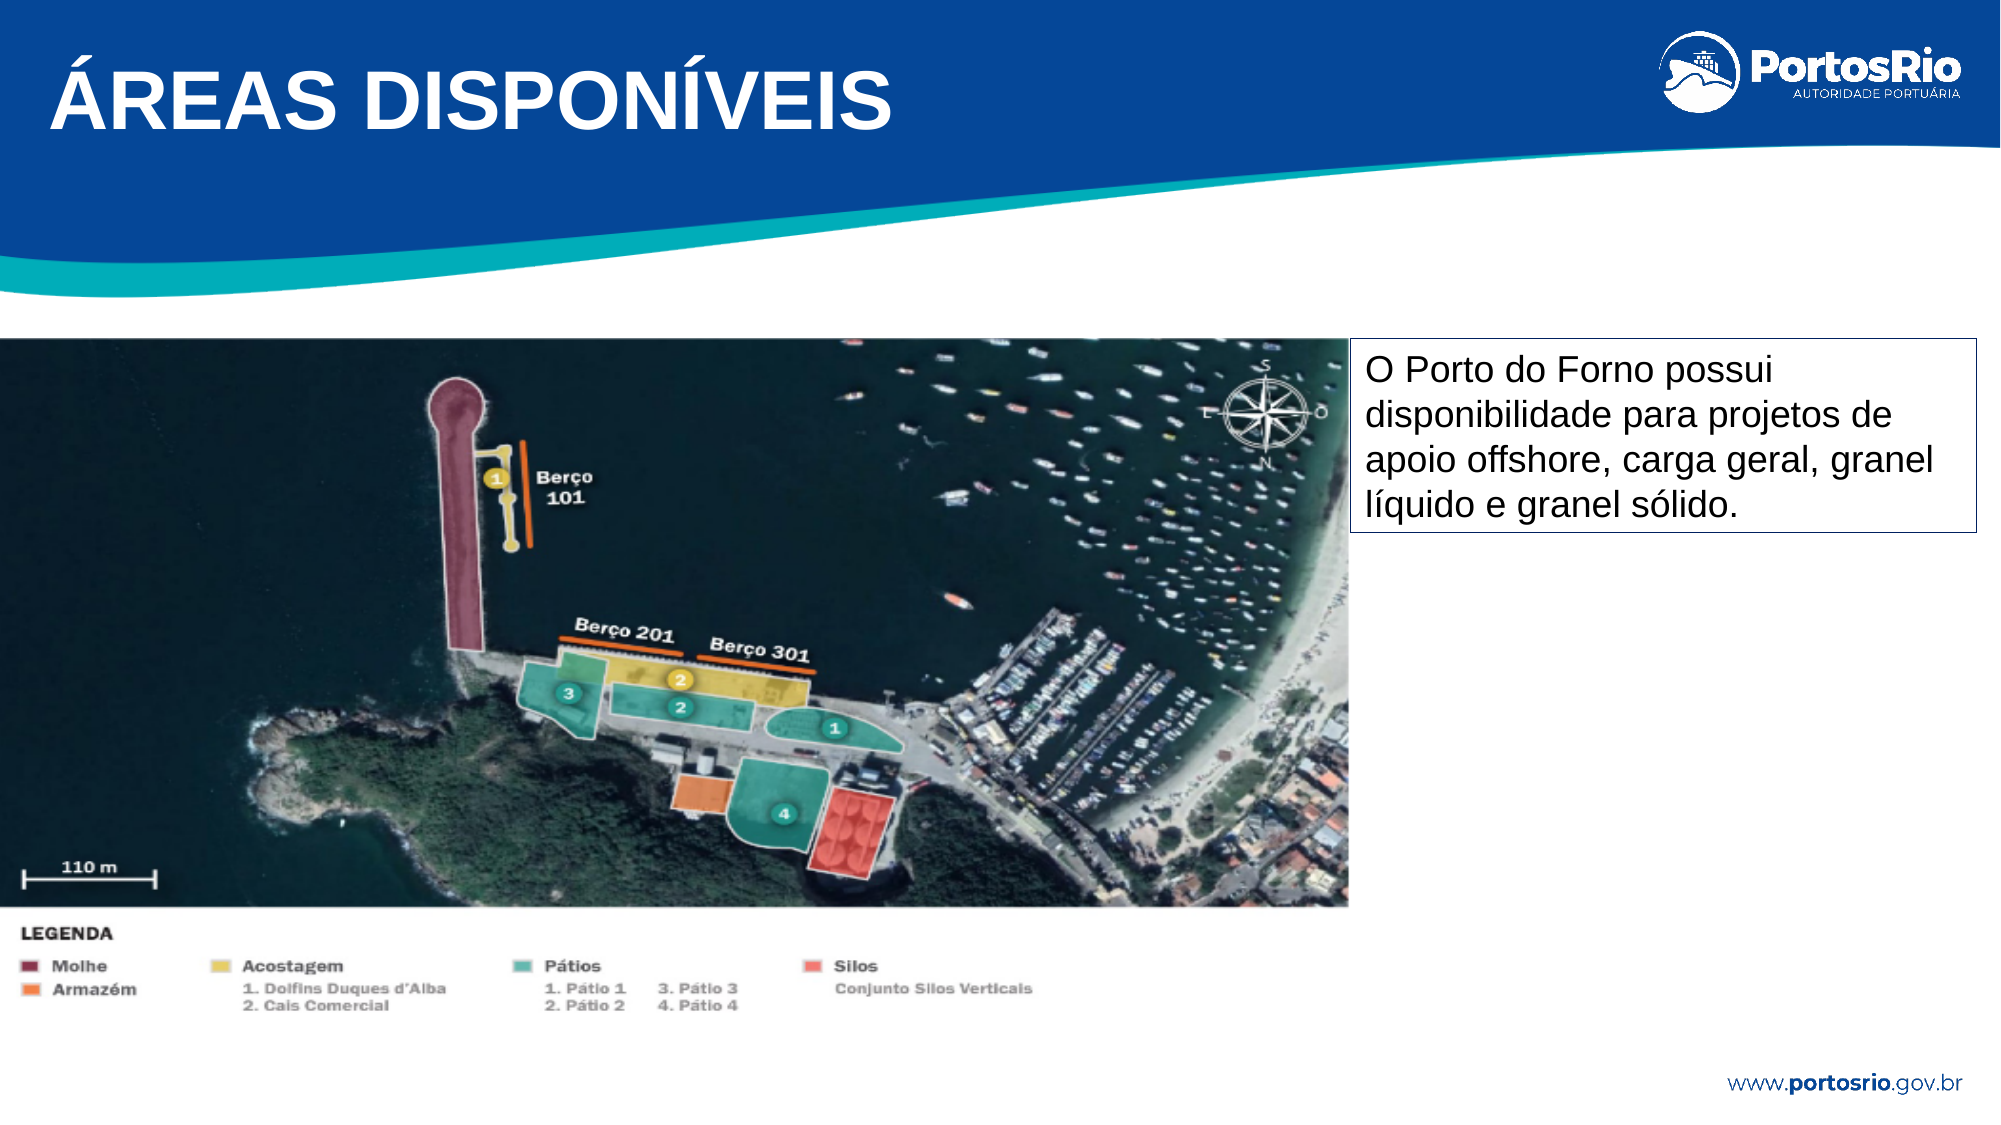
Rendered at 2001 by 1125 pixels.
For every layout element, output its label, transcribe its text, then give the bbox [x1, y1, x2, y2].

text_box O Porto do Forno possui disponibilidade para projetos de apoio offshore, carga geral, granel líquido e granel sólido. [1350, 338, 1977, 533]
picture [1727, 1071, 1963, 1096]
text_box ÁREAS DISPONÍVEIS [33, 30, 1414, 161]
picture [0, 338, 1351, 1024]
picture [0, 0, 2001, 298]
